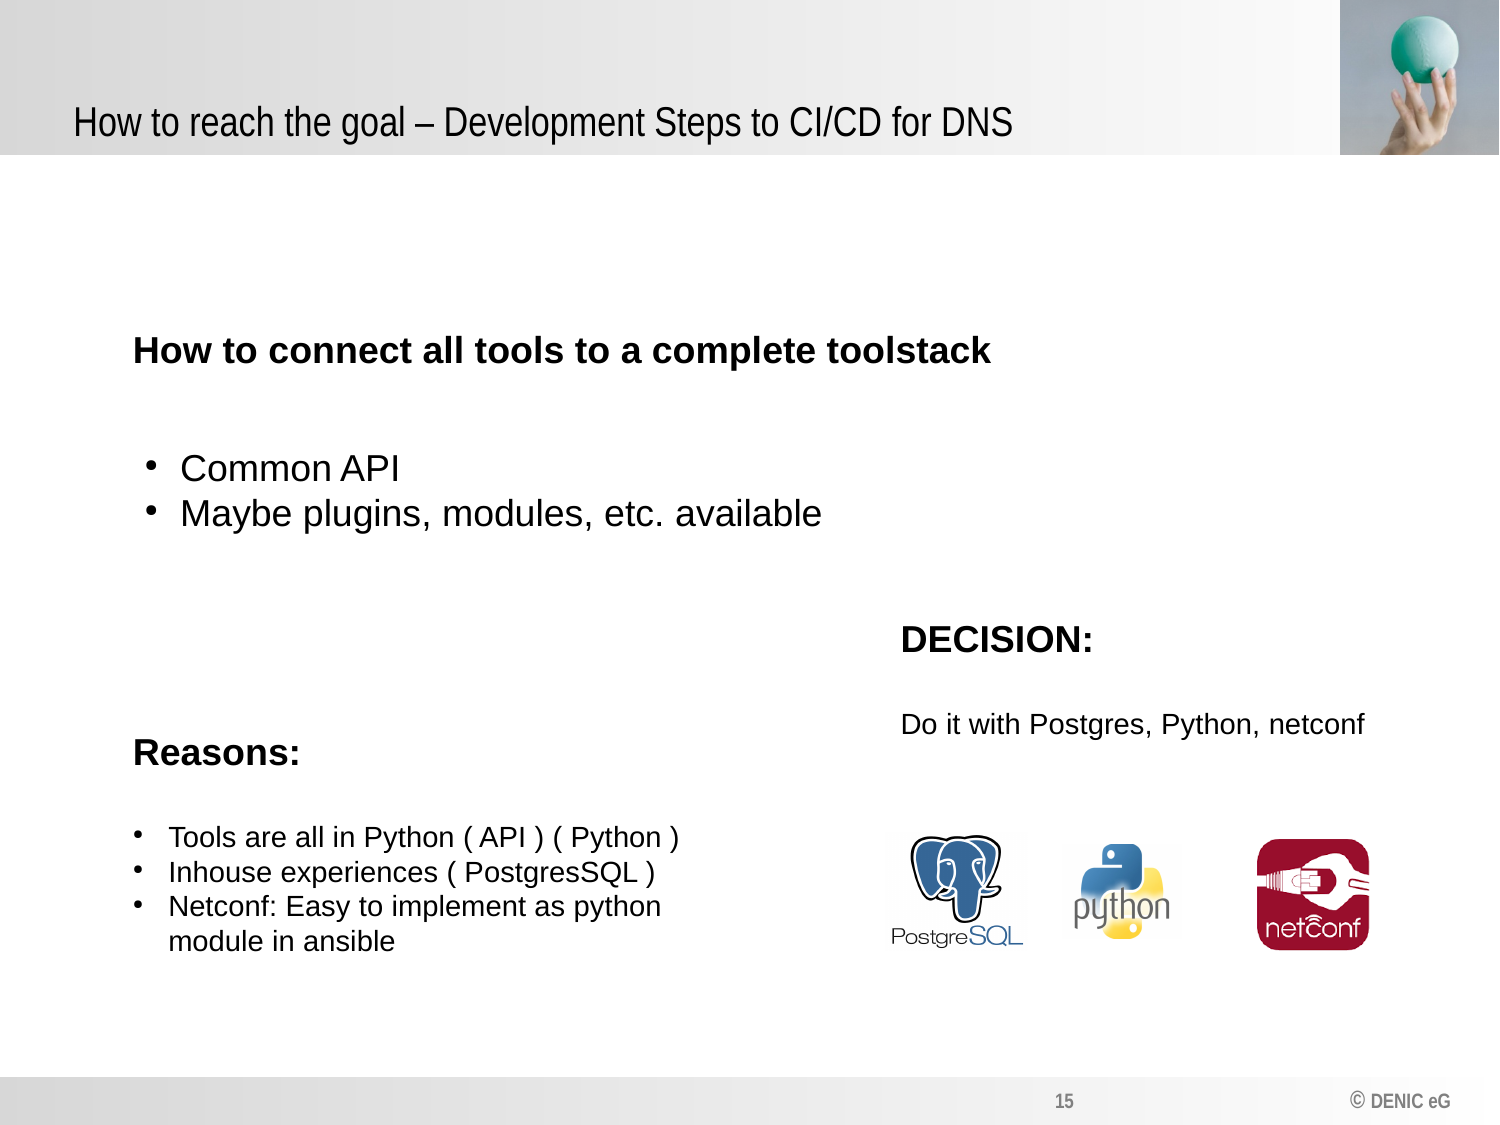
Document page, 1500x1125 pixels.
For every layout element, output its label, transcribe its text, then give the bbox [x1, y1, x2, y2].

text_box Common API Maybe plugins, modules, etc. available [129, 437, 1288, 662]
text_box DECISION: Do it with Postgres, Python, netconf [885, 607, 1429, 749]
text_box How to reach the goal – Development Steps to CI/CD for DNS [73, 75, 1350, 146]
text_box Reasons: Tools are all in Python ( API ) ( Python ) Inhouse experiences ( PostgresSQL ) Netconf: Easy to implement as python module in ansible [118, 720, 780, 1051]
picture [1062, 844, 1182, 939]
picture [885, 832, 1028, 951]
text_box <Nummer> © DENIC eG [79, 1083, 1452, 1122]
text_box How to connect all tools to a complete toolstack [82, 318, 1335, 418]
picture [1228, 820, 1387, 957]
picture [1340, 0, 1499, 155]
